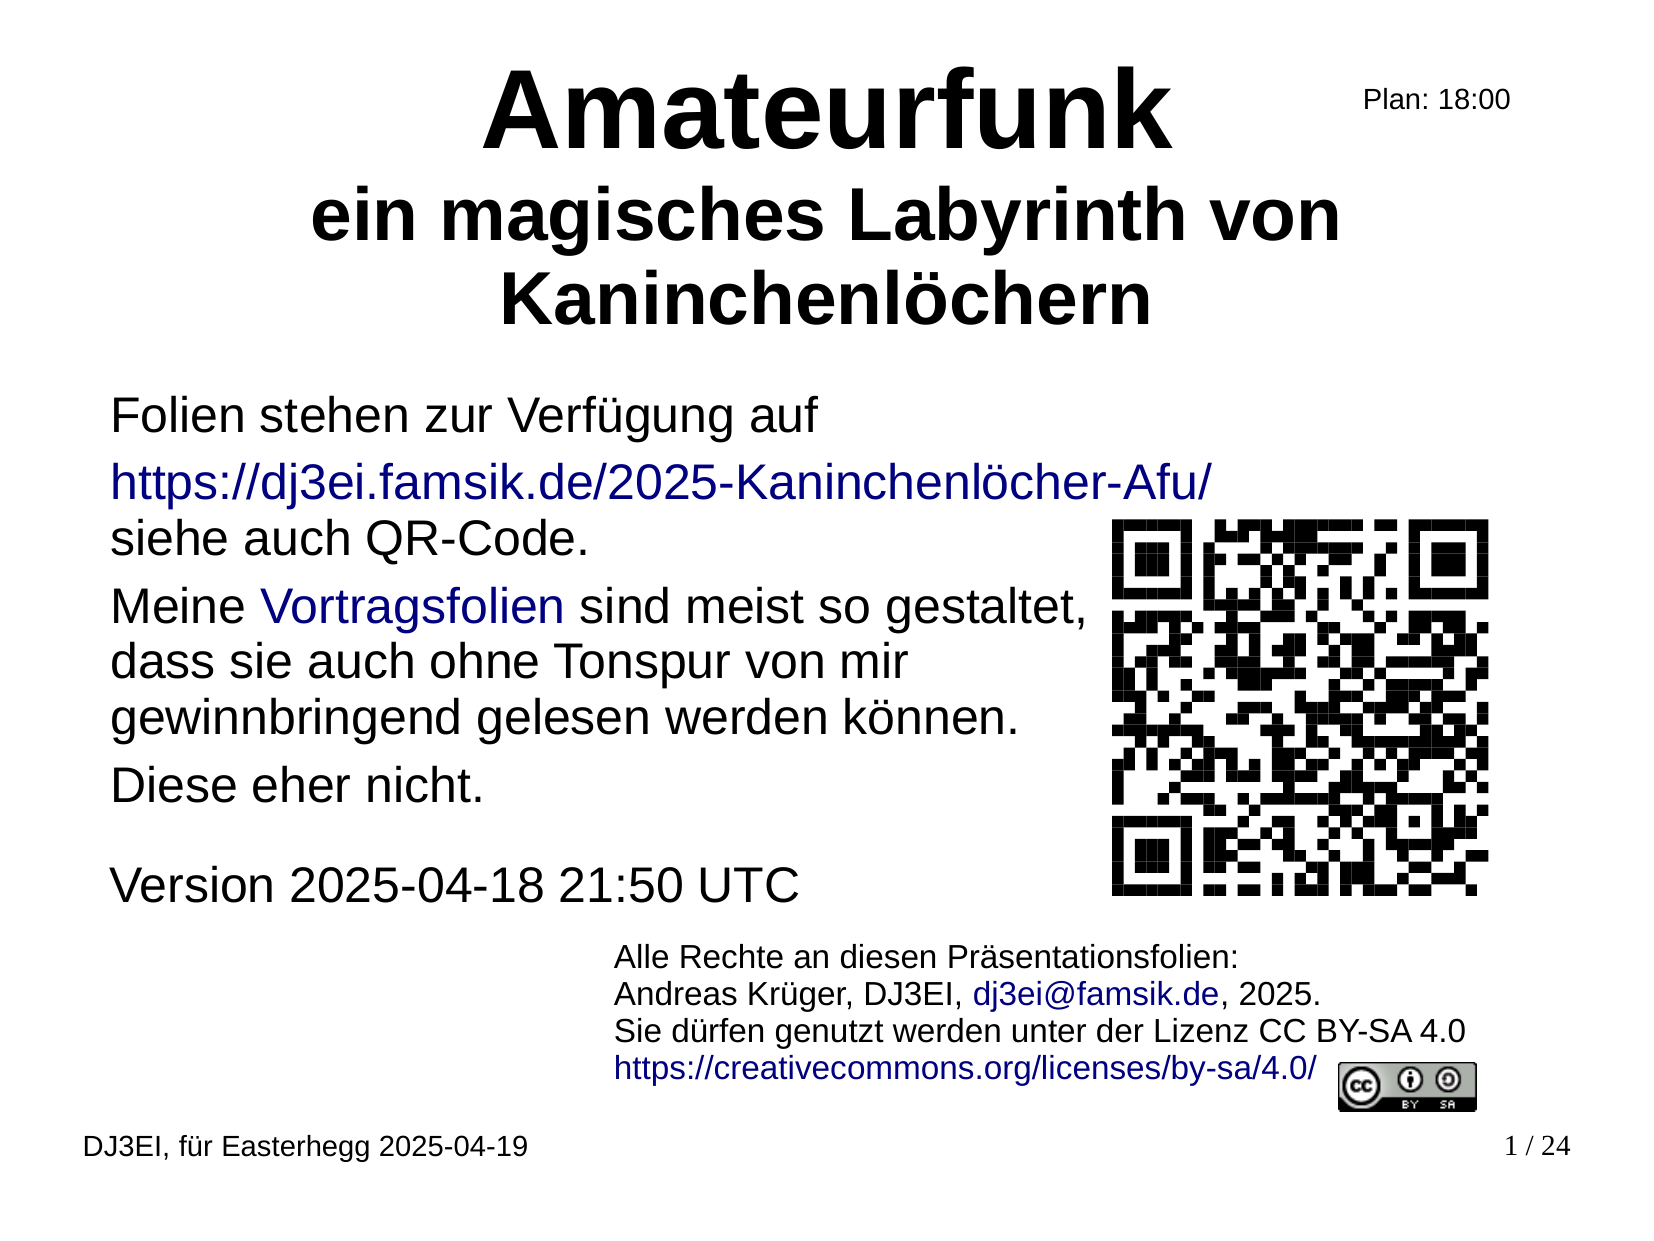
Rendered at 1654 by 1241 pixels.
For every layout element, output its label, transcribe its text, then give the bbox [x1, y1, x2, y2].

text_box Plan: 18:00 [1348, 75, 1527, 123]
picture [1065, 472, 1536, 930]
text_box Version 2025-04-18 21:50 UTC [94, 850, 816, 921]
picture [1338, 1062, 1477, 1112]
text_box Folien stehen zur Verfügung auf https://dj3ei.famsik.de/2025-Kaninchenlöcher-Afu/ siehe auch QR-Code. Meine Vortragsfolien sind meist so gestaltet, dass sie auch ohne Tonspur von mir gewinnbringend gelesen werden können. Diese eher nicht. [95, 379, 1229, 821]
text_box Alle Rechte an diesen Präsentationsfolien: Andreas Krüger, DJ3EI, dj3ei@famsik.de, 2025. Sie dürfen genutzt werden unter der Lizenz CC BY-SA 4.0 https://creativecommons.org/licenses/by-sa/4.0/ [599, 930, 1548, 1123]
title Amateurfunk ein magisches Labyrinth von Kaninchenlöchern [82, 5, 1571, 382]
